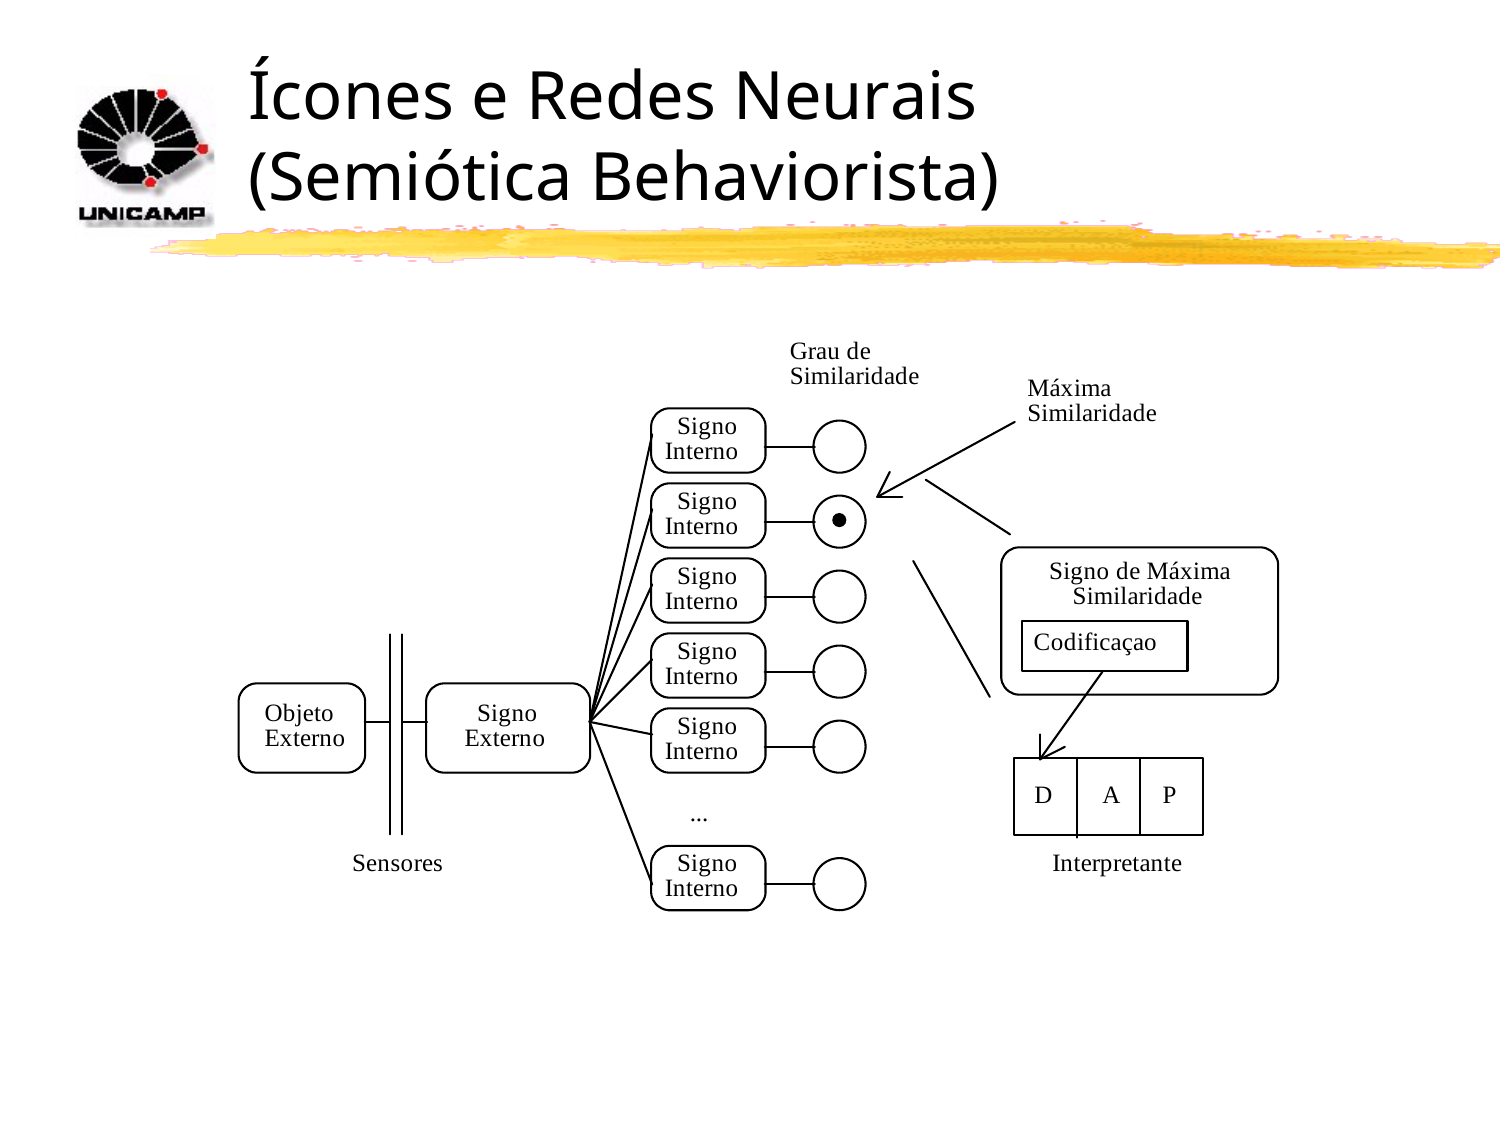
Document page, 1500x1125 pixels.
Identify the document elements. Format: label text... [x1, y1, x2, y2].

picture [75, 74, 1500, 279]
text_box [833, 513, 846, 527]
title Ícones e Redes Neurais (Semiótica Behaviorista) [233, 37, 1434, 225]
chart [237, 337, 1280, 912]
